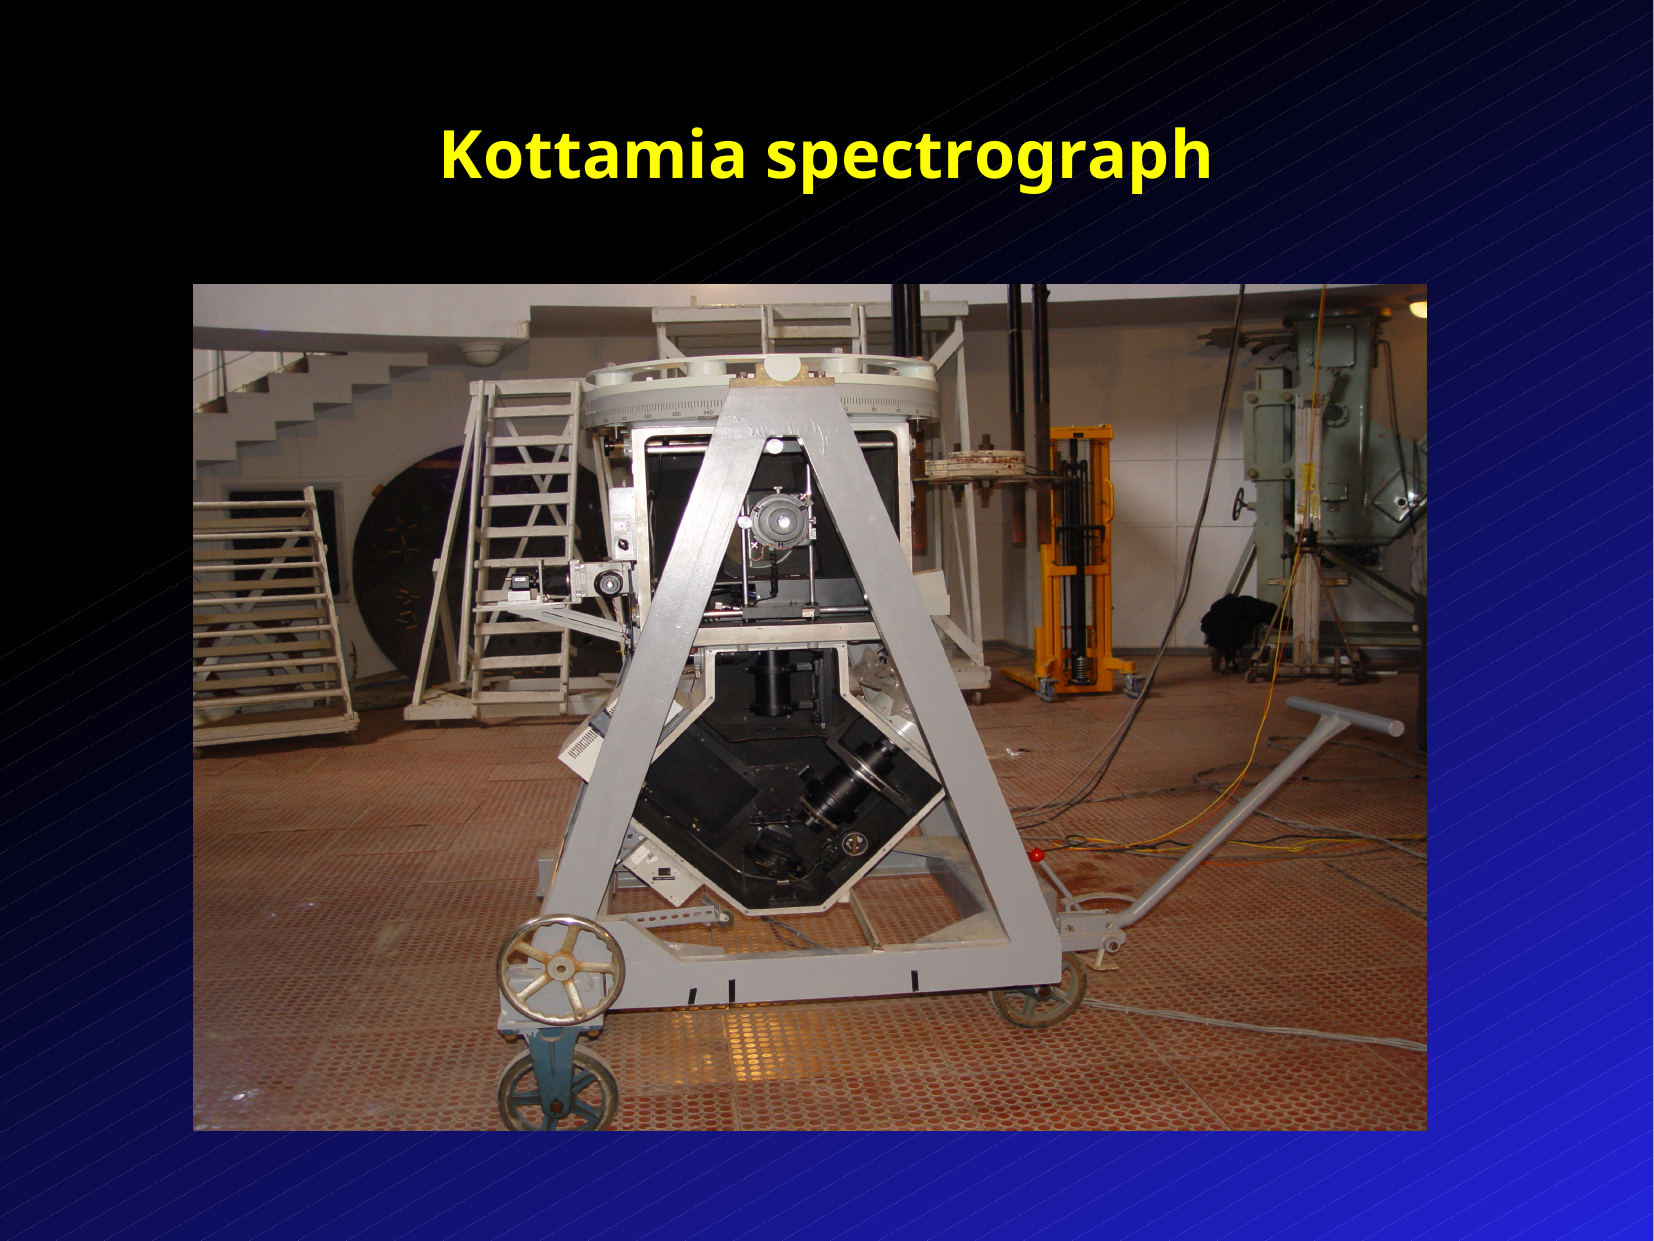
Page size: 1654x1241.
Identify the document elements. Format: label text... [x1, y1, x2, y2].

title Kottamia spectrograph [82, 49, 1571, 257]
picture [193, 284, 1427, 1131]
